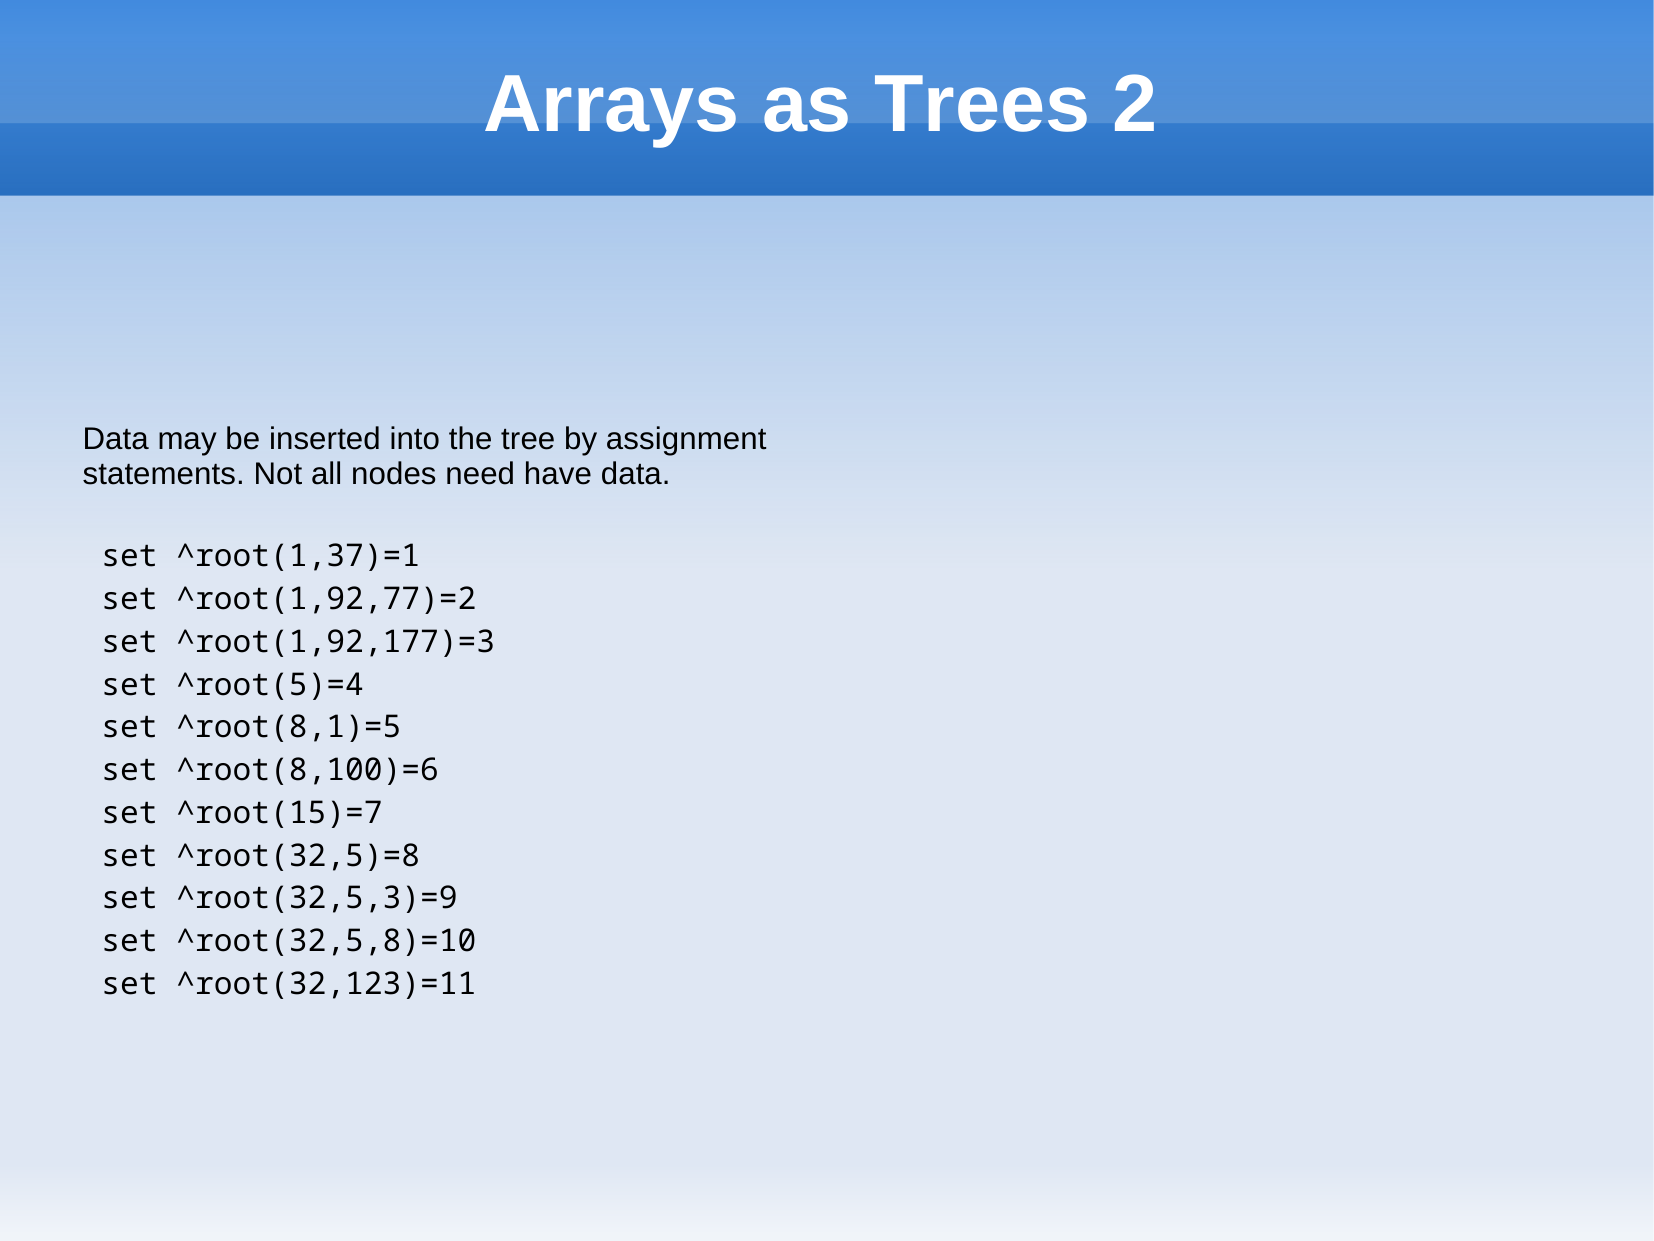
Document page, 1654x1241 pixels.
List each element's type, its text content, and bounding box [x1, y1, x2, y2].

title Arrays as Trees 2 [76, 0, 1565, 208]
picture [0, 0, 1654, 1241]
subtitle Data may be inserted into the tree by assignment statements. Not all nodes need have data. set ^root(1,37)=1 set ^root(1,92,77)=2 set ^root(1,92,177)=3 set ^root(5)=4 set ^root(8,1)=5 set ^root(8,100)=6 set ^root(15)=7 set ^root(32,5)=8 set ^root(32,5,3)=9 set ^root(32,5,8)=10 set ^root(32,123)=11 [82, 225, 901, 1201]
